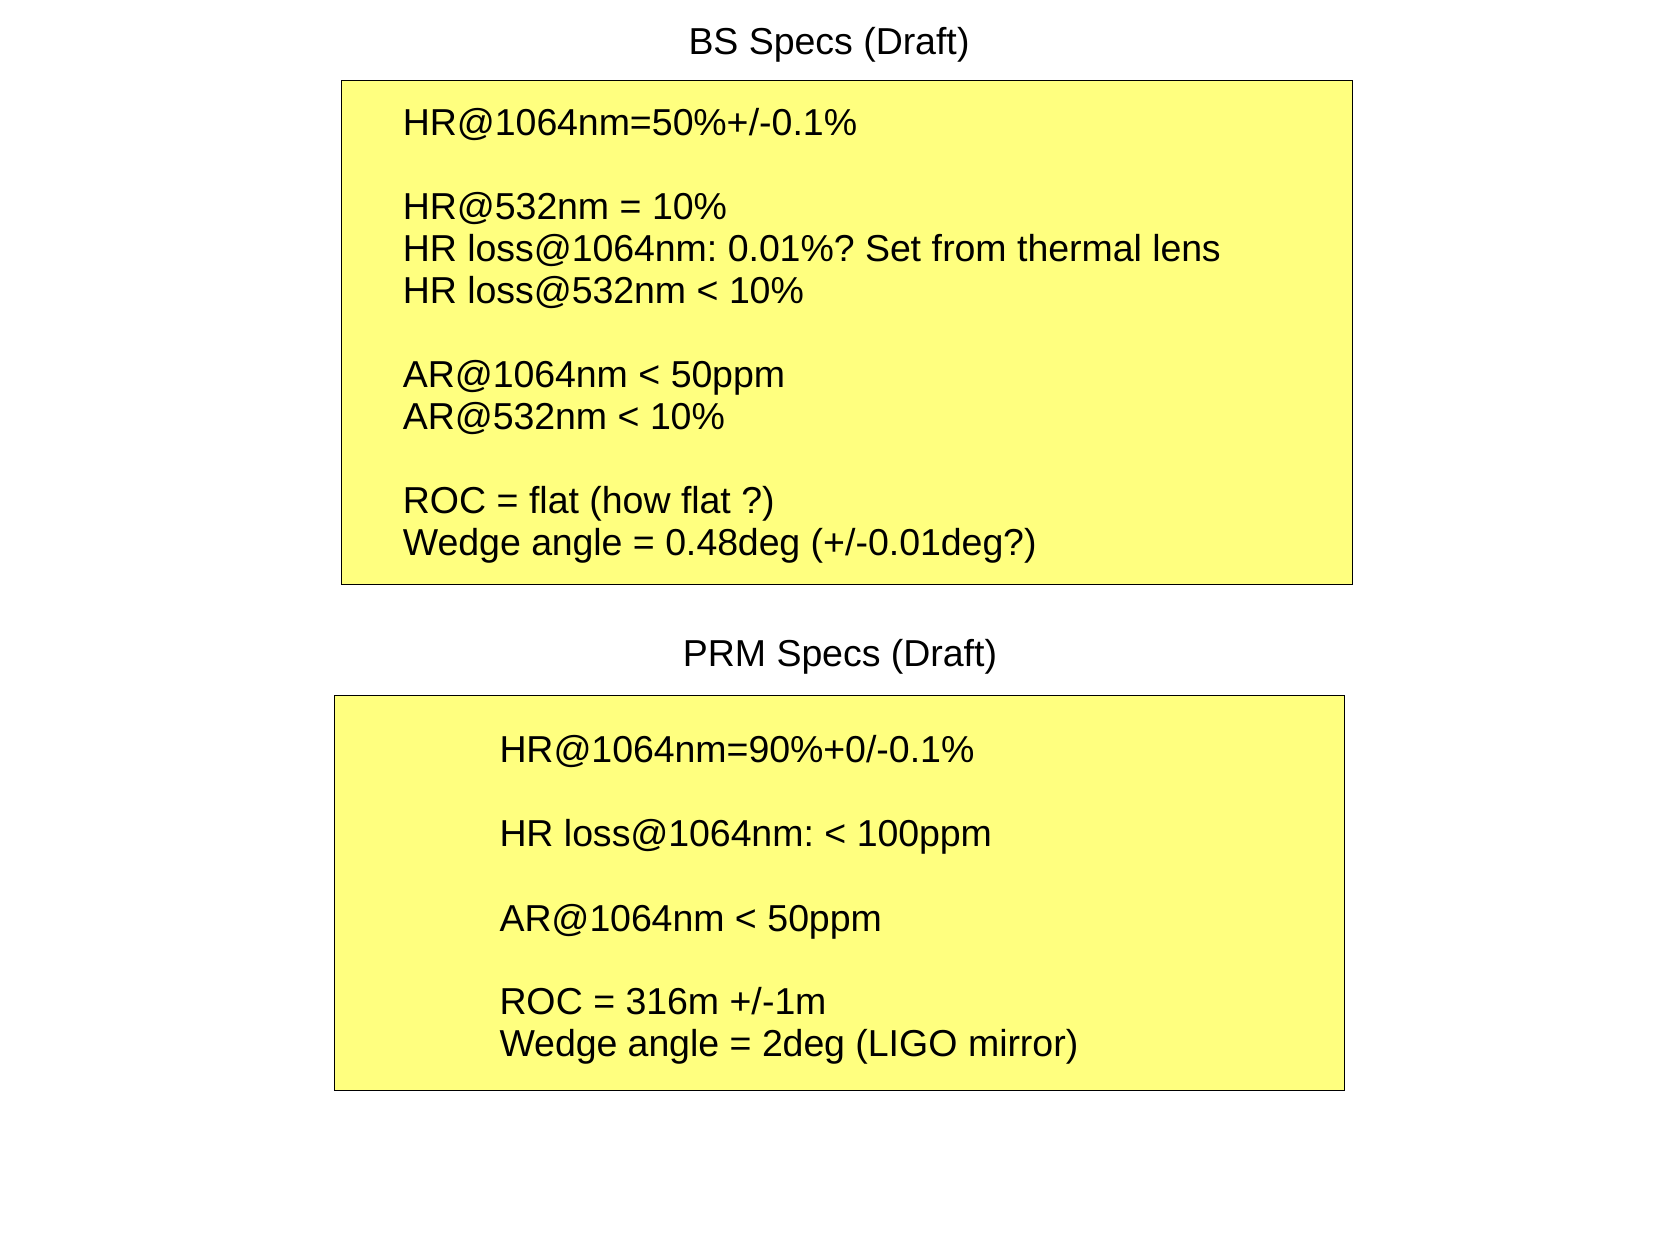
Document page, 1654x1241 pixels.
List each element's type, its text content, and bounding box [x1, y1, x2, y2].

text_box [341, 80, 1353, 585]
text_box BS Specs (Draft) [673, 13, 985, 70]
text_box HR@1064nm=90%+0/-0.1% HR loss@1064nm: < 100ppm AR@1064nm < 50ppm ROC = 316m +/-1m Wedge angle = 2deg (LIGO mirror) [484, 721, 1094, 1068]
text_box [334, 695, 1345, 1091]
text_box HR@1064nm=50%+/-0.1% HR@532nm = 10% HR loss@1064nm: 0.01%? Set from thermal lens HR loss@532nm < 10% AR@1064nm < 50ppm AR@532nm < 10% ROC = flat (how flat ?) Wedge angle = 0.48deg (+/-0.01deg?) [388, 93, 1247, 566]
text_box PRM Specs (Draft) [668, 624, 1013, 682]
